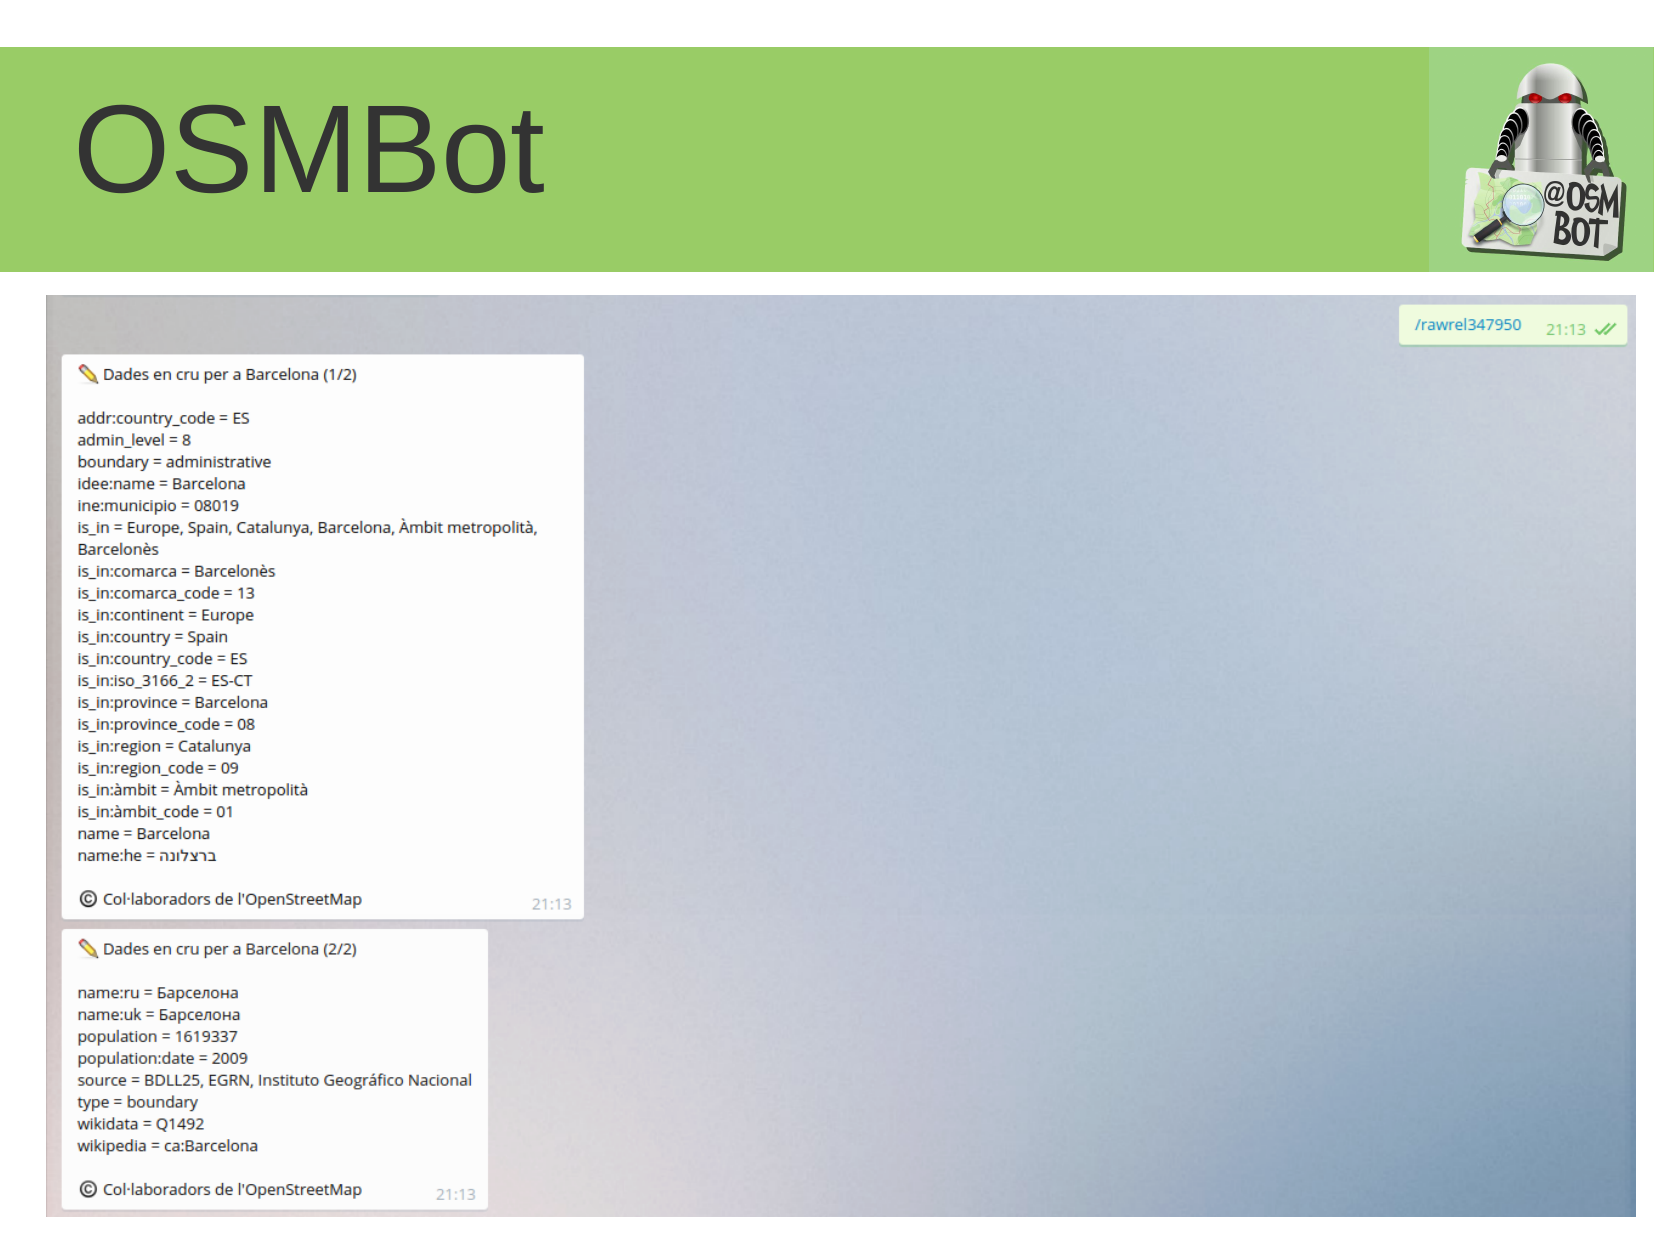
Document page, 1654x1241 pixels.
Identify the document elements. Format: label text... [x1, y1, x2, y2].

text_box OSMBot [59, 71, 1429, 227]
picture [46, 295, 1636, 1217]
text_box [0, 47, 1429, 272]
picture [1429, 47, 1654, 272]
